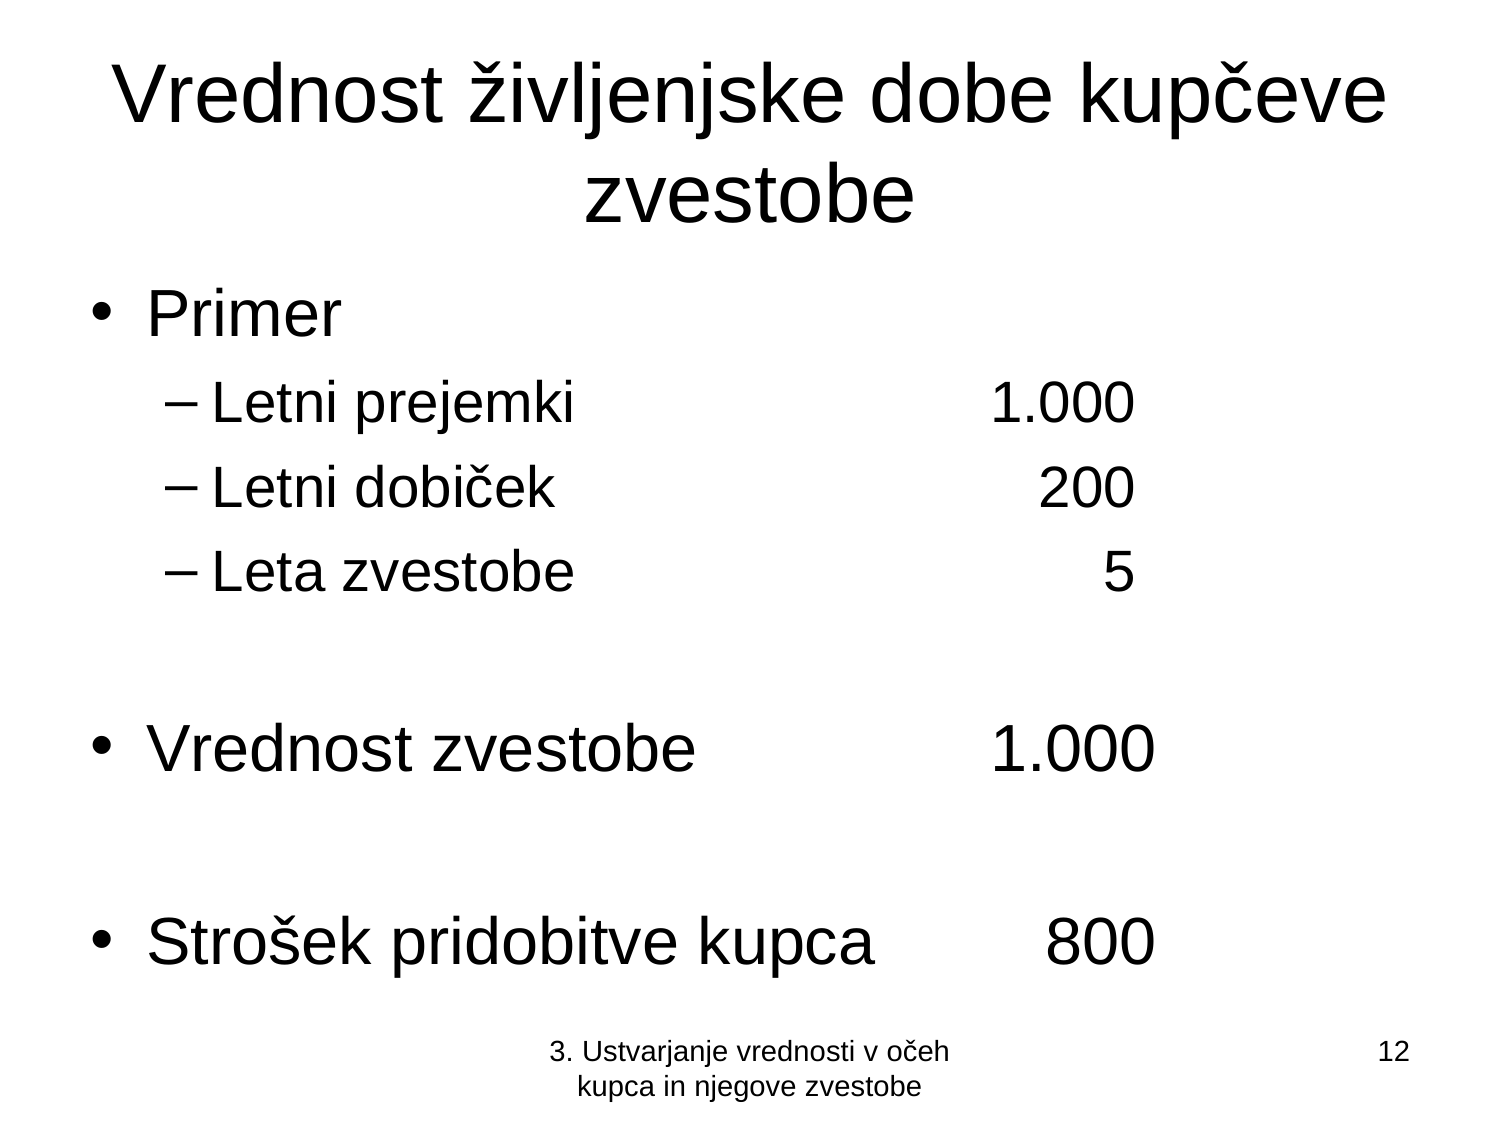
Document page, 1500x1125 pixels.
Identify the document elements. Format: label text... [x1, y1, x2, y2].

list Primer Letni prejemki 1.000 Letni dobiček 200 Leta zvestobe 5 Vrednost zvestobe 1.000 Strošek pridobitve kupca 800 [75, 262, 1426, 1006]
title Vrednost življenjske dobe kupčeve zvestobe [75, 31, 1426, 247]
text_box <number> [1074, 1024, 1426, 1103]
text_box 3. Ustvarjanje vrednosti v očeh kupca in njegove zvestobe [512, 1024, 988, 1103]
